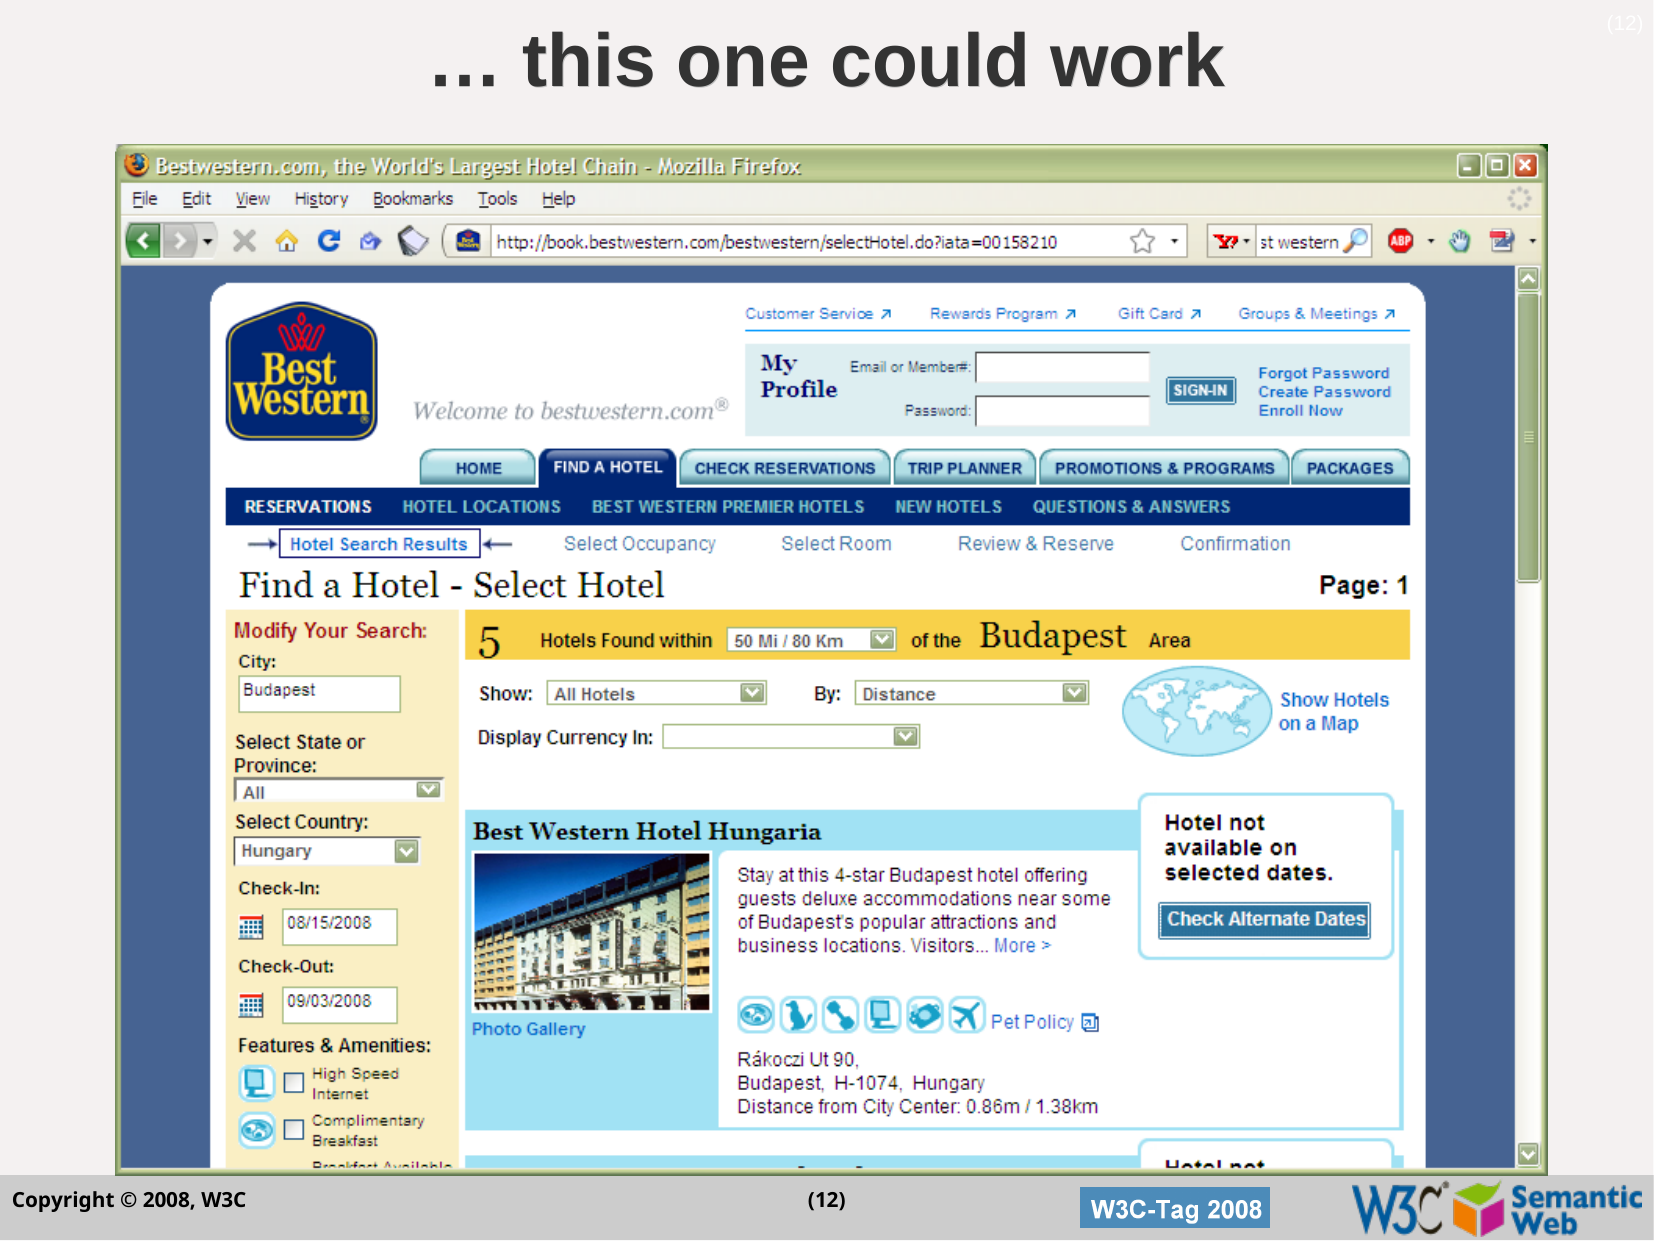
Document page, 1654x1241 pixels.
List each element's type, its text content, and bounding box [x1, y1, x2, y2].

picture [1352, 1178, 1642, 1237]
title … this one could work [0, 0, 1654, 119]
picture [115, 144, 1548, 1177]
picture [1080, 1187, 1270, 1228]
